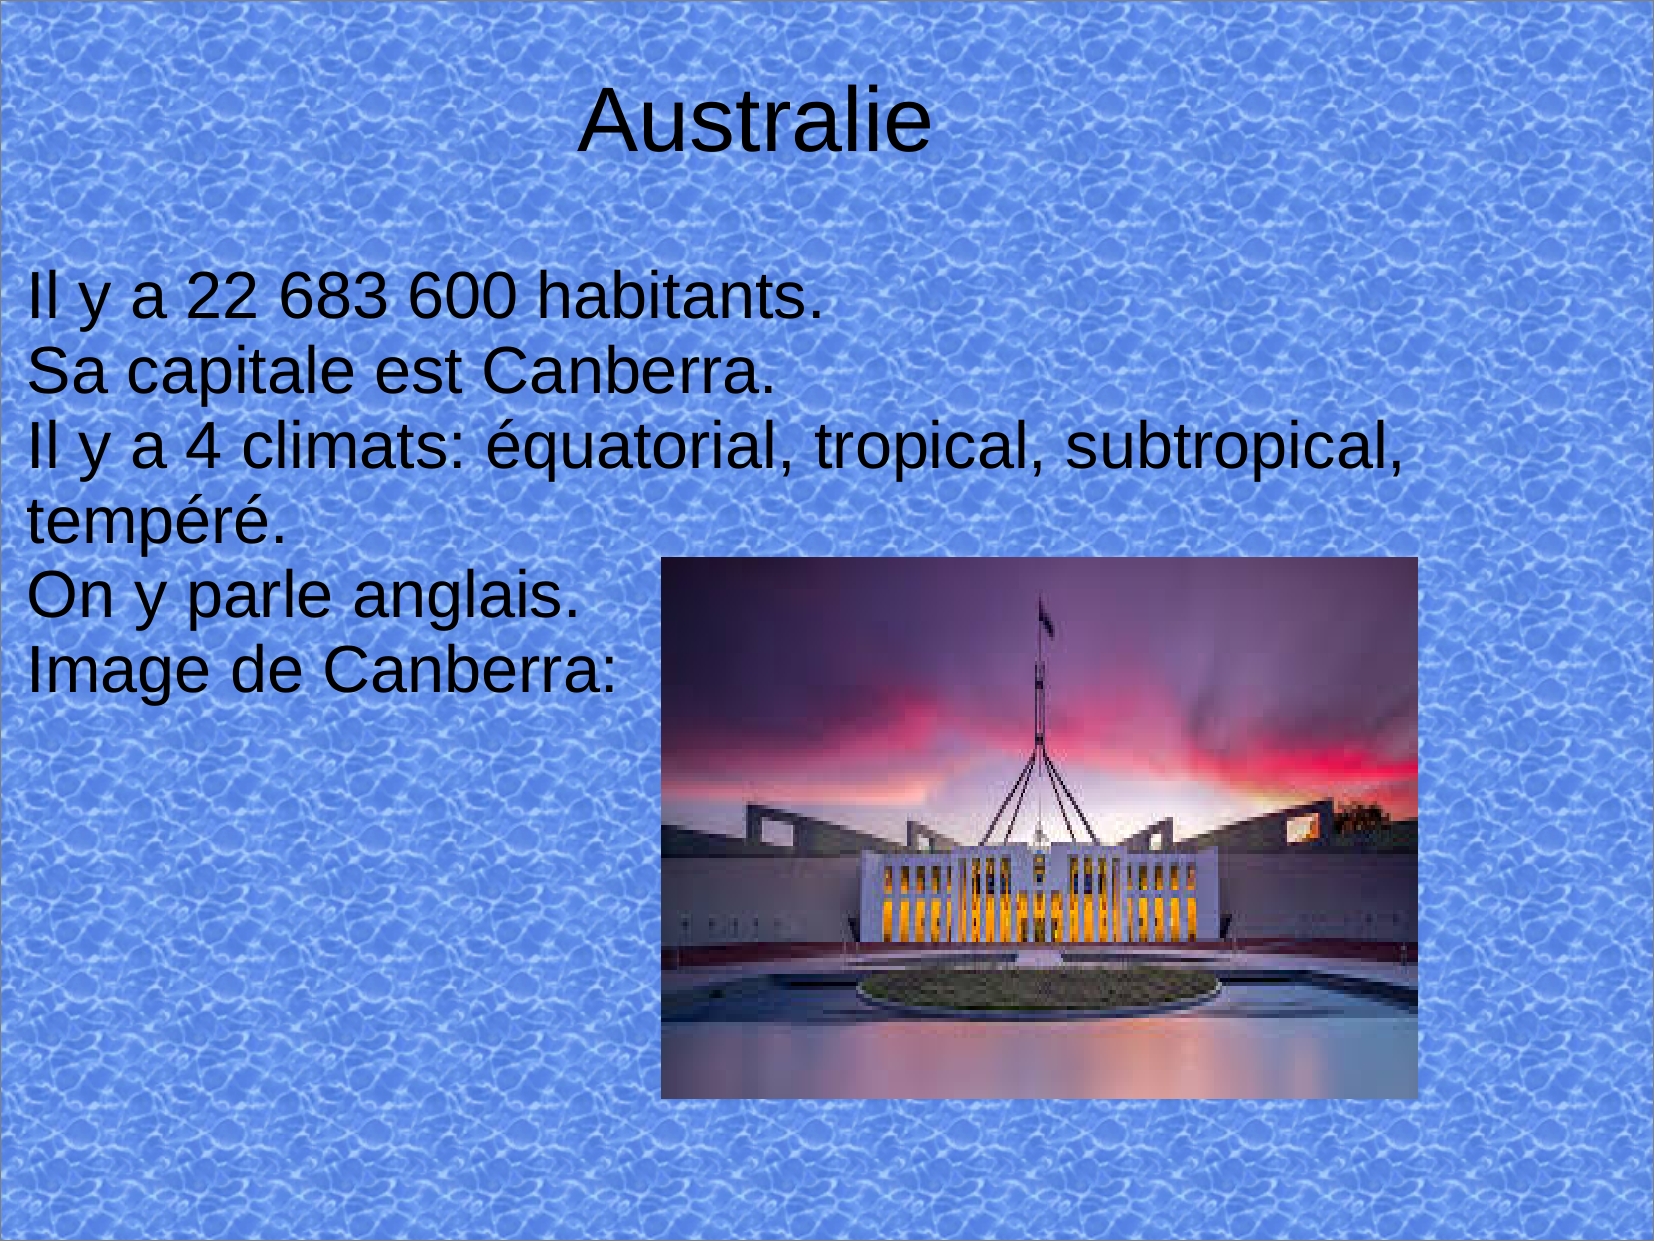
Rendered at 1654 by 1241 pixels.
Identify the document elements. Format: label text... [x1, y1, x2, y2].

picture [661, 557, 1418, 1099]
text_box [0, 0, 1654, 1241]
text_box Australie [12, 16, 1501, 224]
text_box Il y a 22 683 600 habitants. Sa capitale est Canberra. Il y a 4 climats: équatorial, tropical, subtropical, tempéré. On y parle anglais. Image de Canberra: [12, 250, 1501, 1163]
